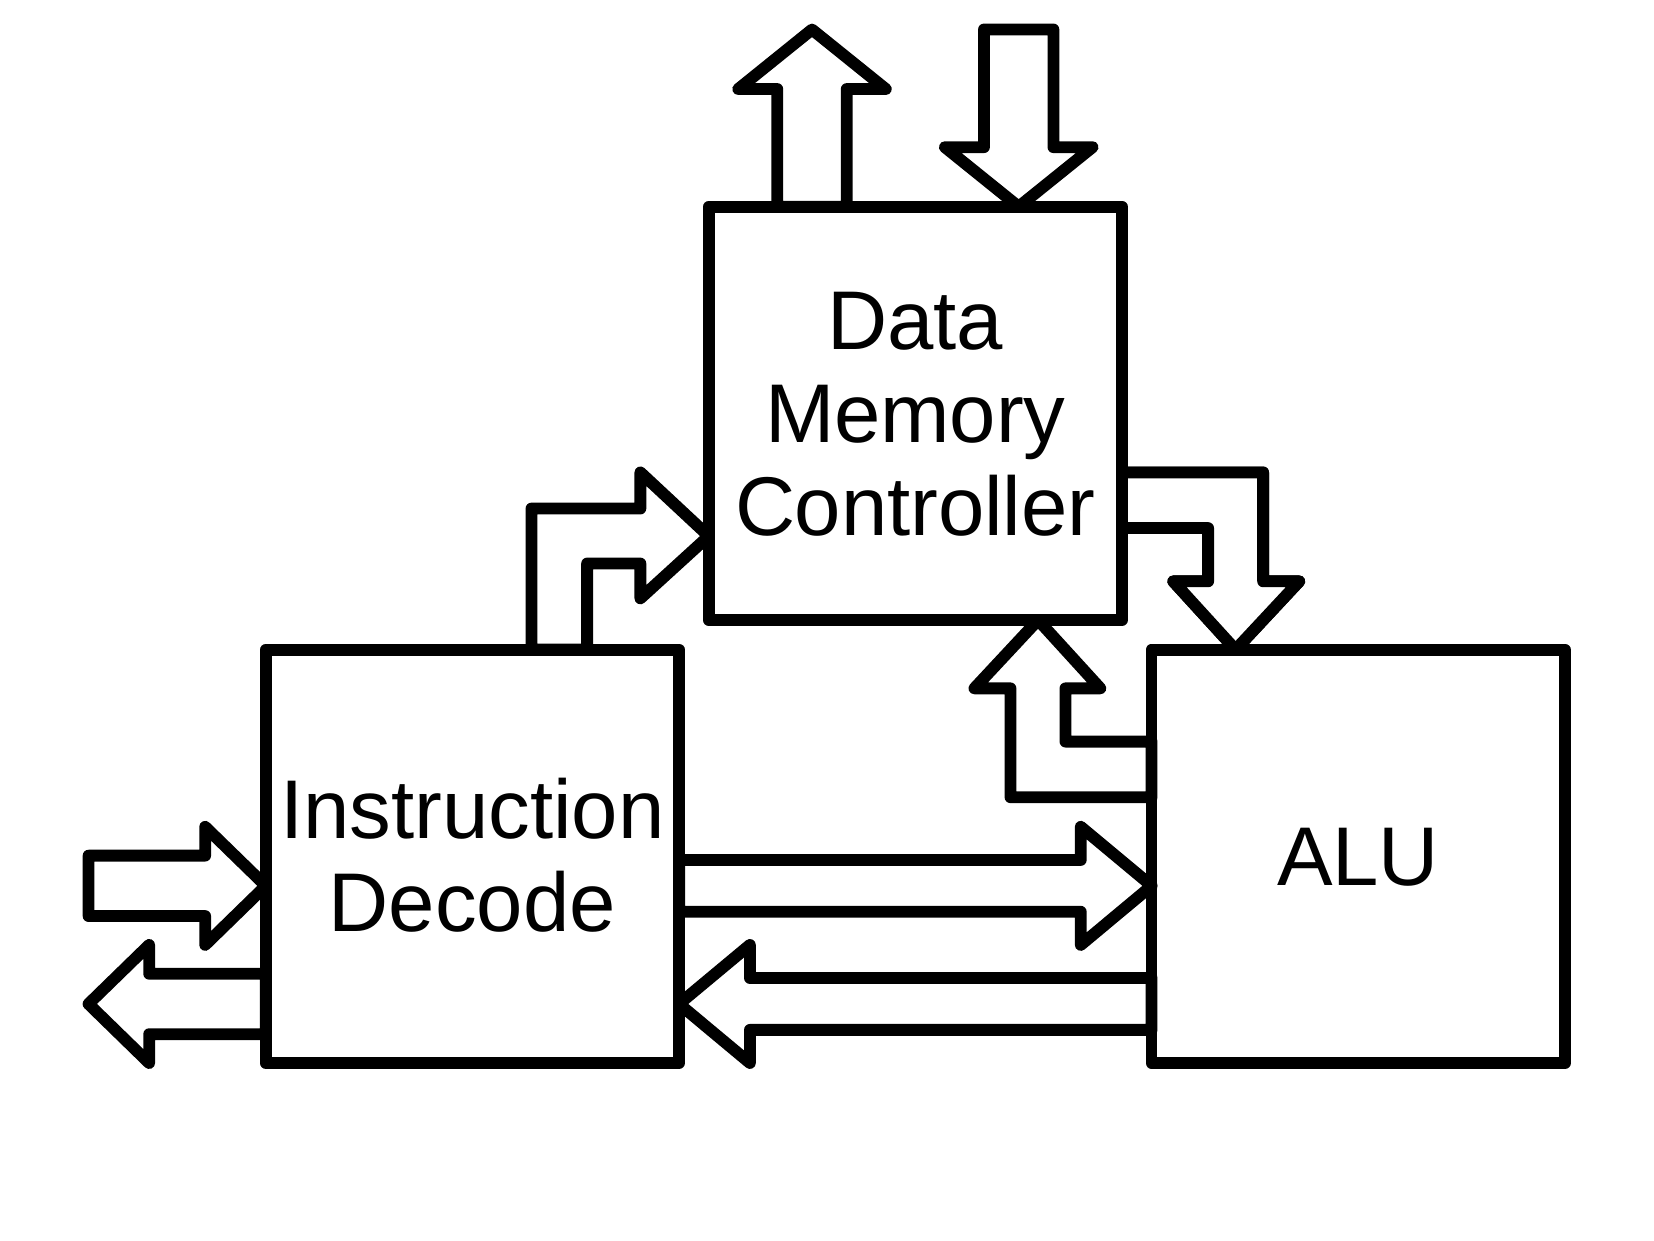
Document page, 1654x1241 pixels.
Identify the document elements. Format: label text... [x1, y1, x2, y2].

text_box [88, 826, 266, 945]
text_box [1122, 472, 1300, 650]
text_box [531, 472, 709, 650]
text_box ALU [1151, 649, 1565, 1063]
text_box [974, 620, 1152, 798]
text_box Data Memory Controller [708, 206, 1123, 621]
text_box [738, 29, 886, 207]
text_box [944, 29, 1093, 207]
text_box Instruction Decode [265, 649, 680, 1063]
text_box [679, 944, 1152, 1064]
text_box [679, 826, 1152, 945]
text_box [88, 944, 266, 1064]
